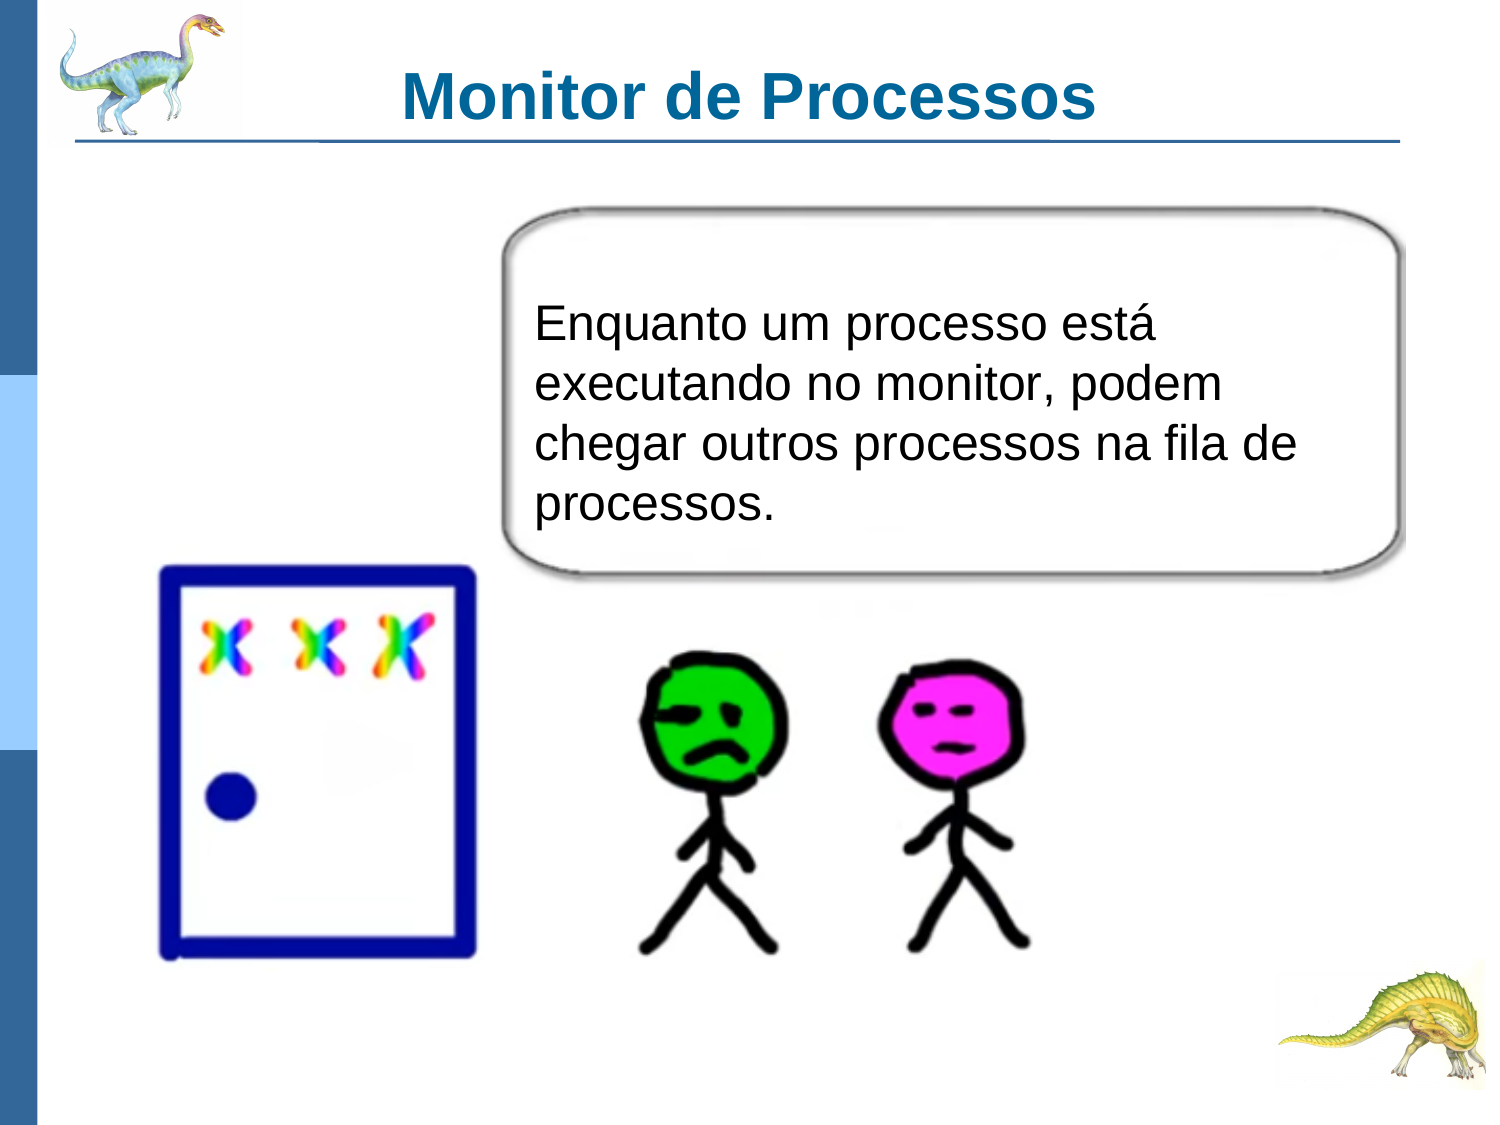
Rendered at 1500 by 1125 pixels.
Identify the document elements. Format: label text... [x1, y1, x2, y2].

picture [46, 0, 243, 149]
picture [150, 200, 1486, 1090]
text_box Monitor de Processos [75, 45, 1426, 141]
text_box Enquanto um processo está executando no monitor, podem chegar outros processos na fila de processos. [519, 283, 1359, 539]
